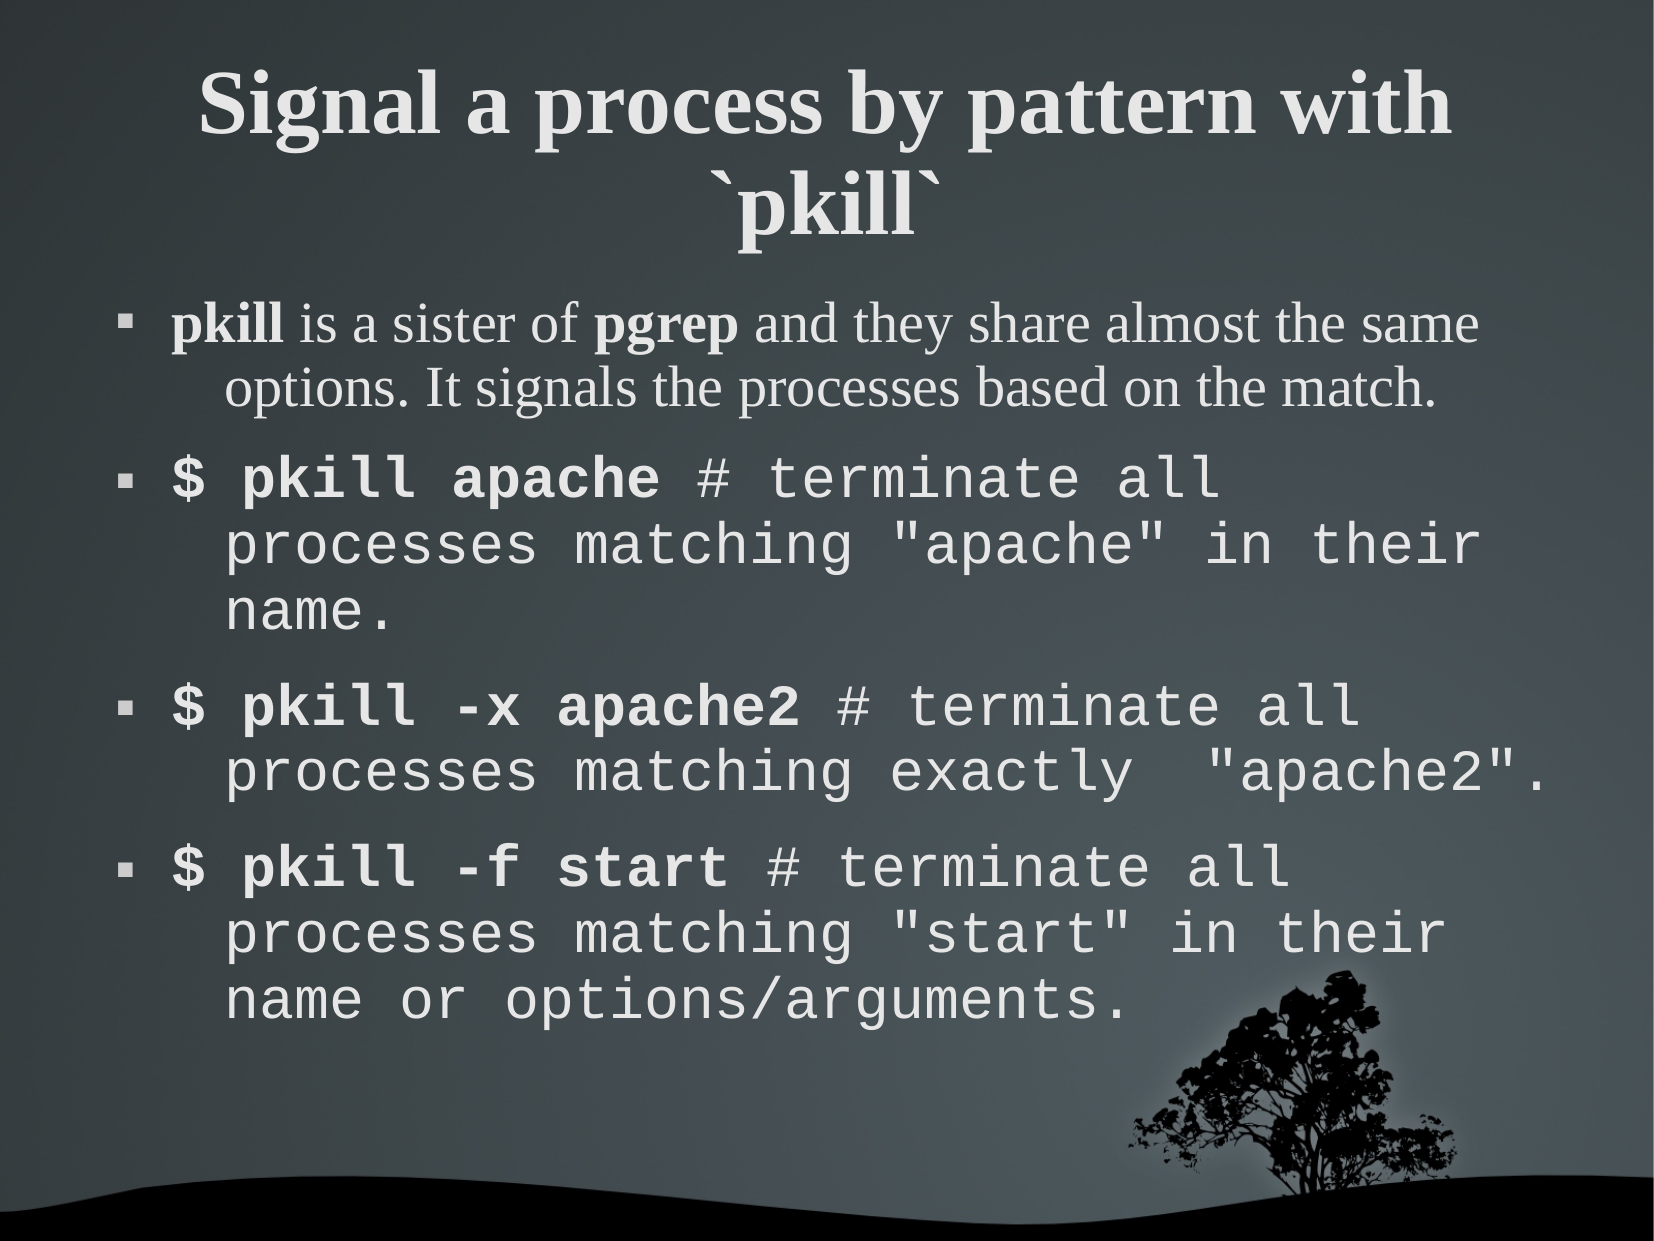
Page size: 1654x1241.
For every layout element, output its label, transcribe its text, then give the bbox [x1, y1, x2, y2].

title Signal a process by pattern with `pkill` [82, 49, 1571, 257]
list pkill is a sister of pgrep and they share almost the same options. It signals the processes based on the match. $ pkill apache # terminate all processes matching "apache" in their name. $ pkill -x apache2 # terminate all processes matching exactly "apache2". $ pkill -f start # terminate all processes matching "start" in their name or options/arguments. [82, 290, 1571, 1109]
picture [0, 0, 1654, 1241]
